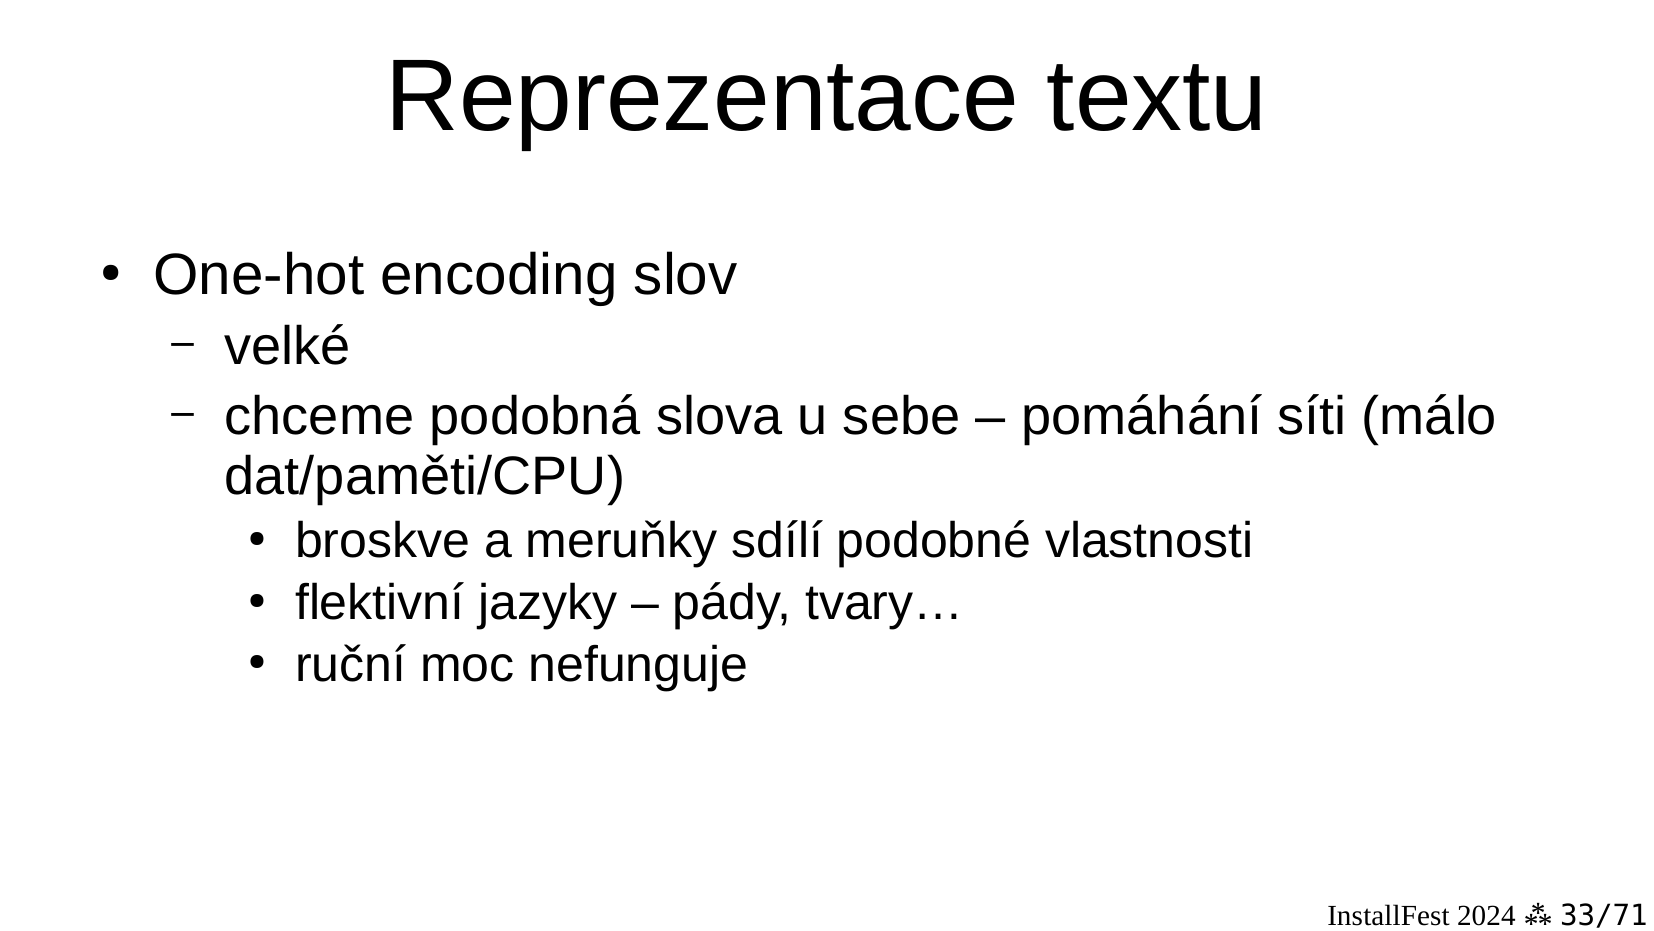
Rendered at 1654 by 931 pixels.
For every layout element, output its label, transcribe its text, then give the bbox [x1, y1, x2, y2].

title Reprezentace textu [82, 38, 1571, 153]
list One-hot encoding slov velké chceme podobná slova u sebe – pomáhání síti (málo dat/paměti/CPU) broskve a meruňky sdílí podobné vlastnosti flektivní jazyky – pády, tvary… ruční moc nefunguje [82, 241, 1613, 826]
